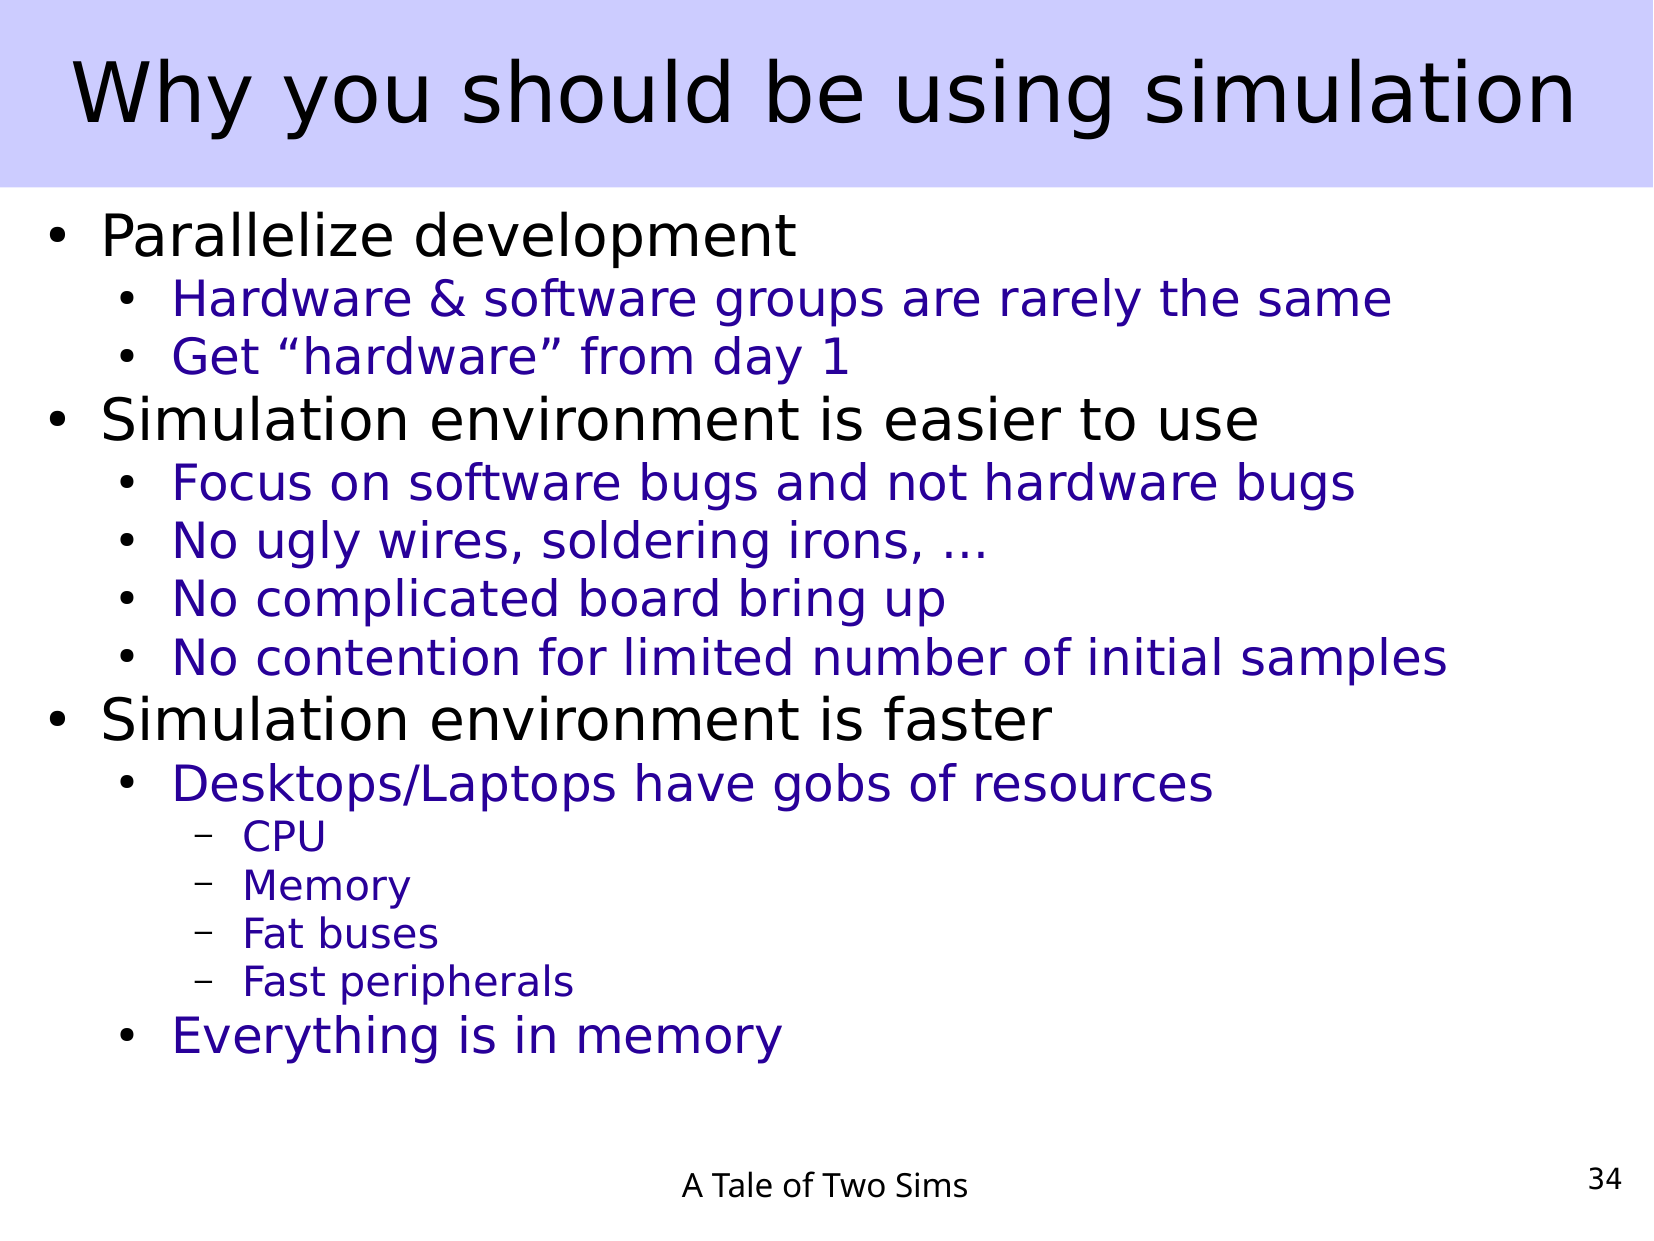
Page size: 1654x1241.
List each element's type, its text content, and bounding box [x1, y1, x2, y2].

title Why you should be using simulation [0, 7, 1651, 181]
list Parallelize development Hardware & software groups are rarely the same Get “hardware” from day 1 Simulation environment is easier to use Focus on software bugs and not hardware bugs No ugly wires, soldering irons, ... No complicated board bring up No contention for limited number of initial samples Simulation environment is faster Desktops/Laptops have gobs of resources CPU Memory Fat buses Fast peripherals Everything is in memory [29, 201, 1620, 1151]
